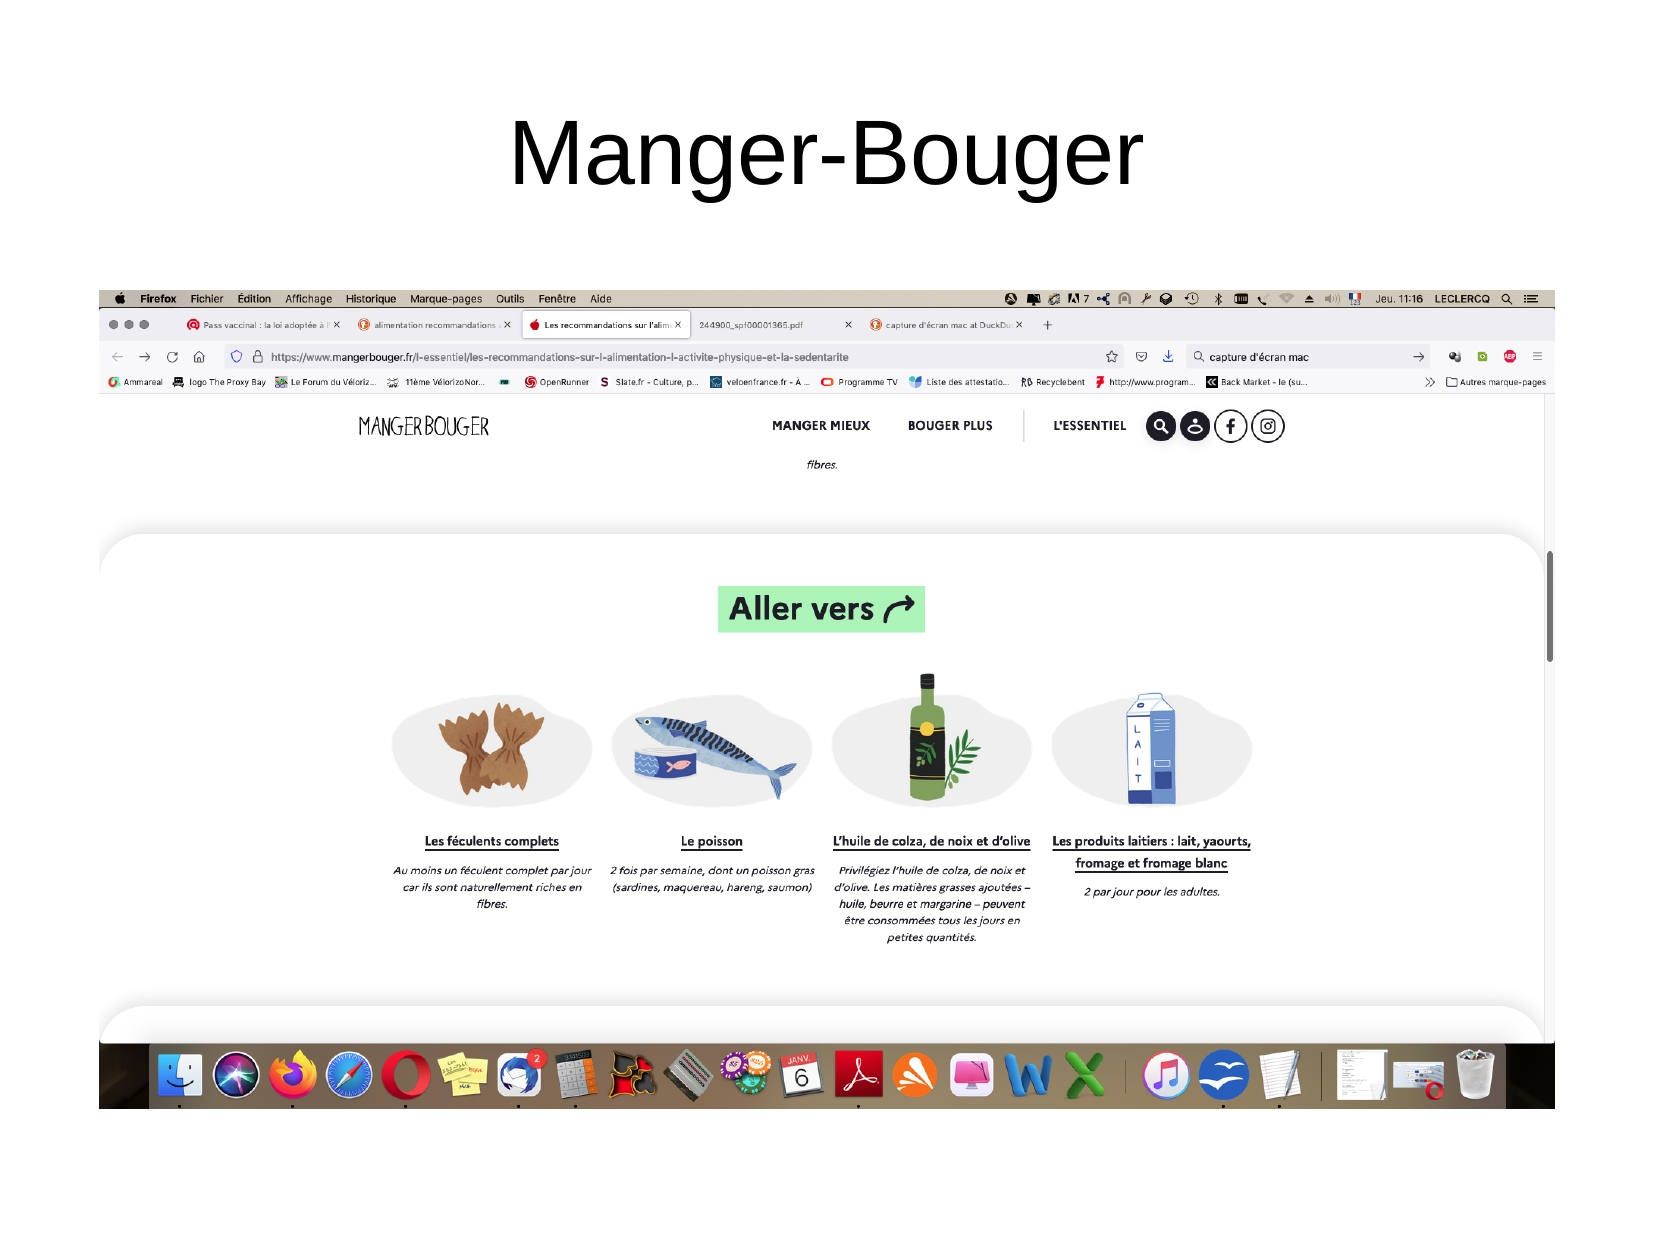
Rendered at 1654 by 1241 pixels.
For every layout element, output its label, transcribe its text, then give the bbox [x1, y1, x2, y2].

picture [99, 290, 1555, 1109]
title Manger-Bouger [82, 49, 1571, 257]
